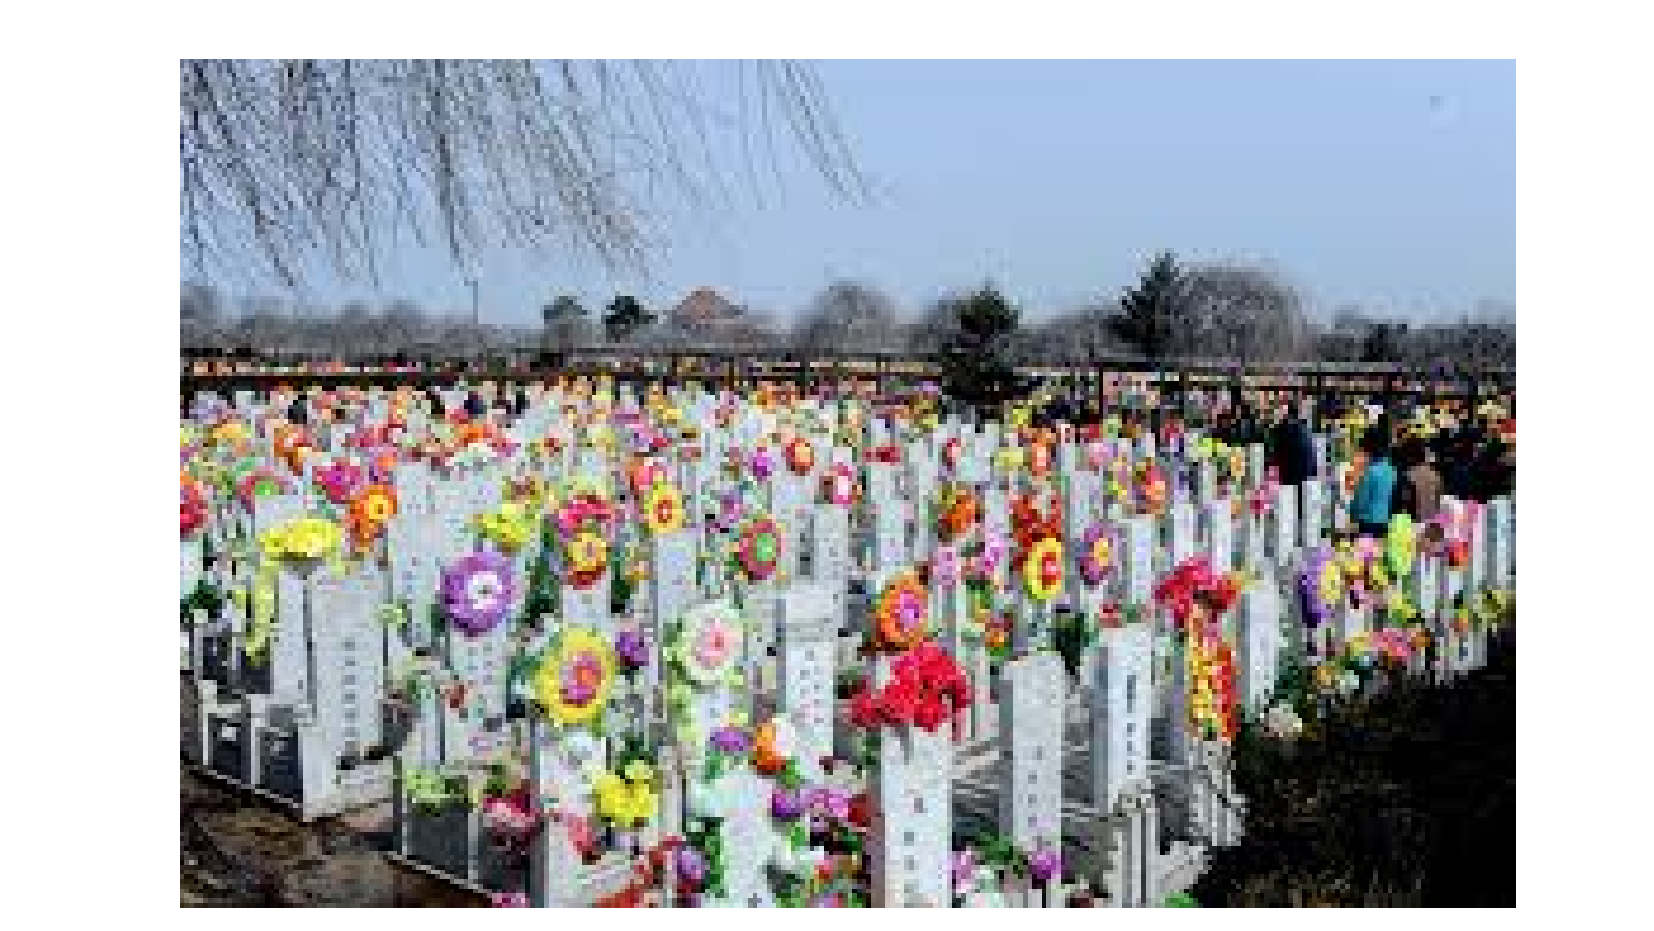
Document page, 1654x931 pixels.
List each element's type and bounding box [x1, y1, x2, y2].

picture [180, 59, 1516, 908]
